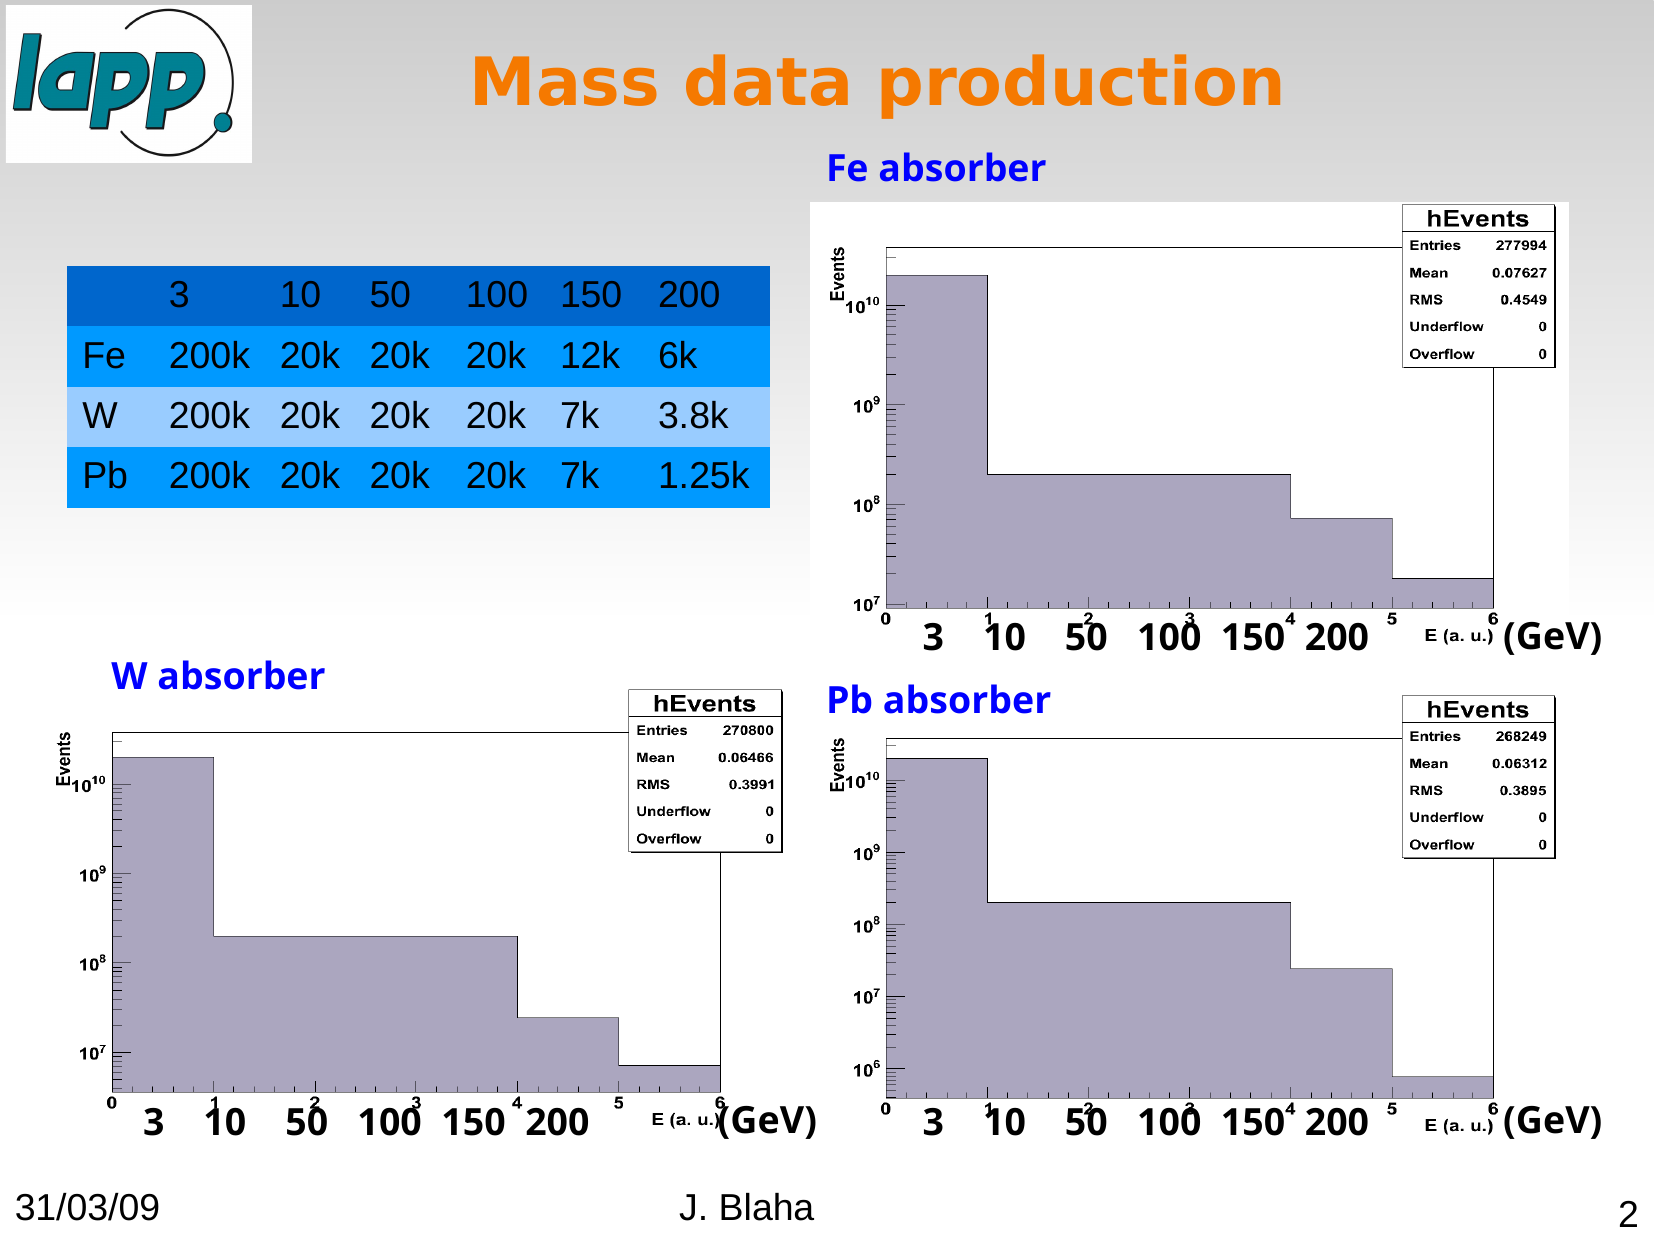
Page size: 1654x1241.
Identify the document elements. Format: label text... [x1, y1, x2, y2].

table_cell 20k [265, 447, 355, 508]
picture [810, 693, 1569, 1143]
table_cell 200k [154, 447, 265, 508]
table_cell 20k [451, 447, 545, 508]
table_cell 12k [545, 326, 643, 387]
table_cell 1.25k [643, 447, 770, 508]
text_box 3 10 50 100 150 200 [907, 1090, 1497, 1151]
table_header 3 [154, 266, 265, 326]
table_header 200 [643, 266, 770, 326]
table_cell 200k [154, 387, 265, 447]
table_header 100 [451, 266, 545, 326]
text_box 31/03/09 [0, 1179, 177, 1241]
text_box 3 10 50 100 150 200 [907, 606, 1497, 666]
table_cell 7k [545, 447, 643, 508]
text_box <number> [1575, 1186, 1654, 1241]
table_cell 200k [154, 326, 265, 387]
table_cell 6k [643, 326, 770, 387]
text_box W absorber [96, 644, 465, 705]
table_cell 20k [265, 387, 355, 447]
picture [36, 687, 796, 1137]
text_box J. Blaha [653, 1179, 1000, 1241]
table_cell 20k [355, 326, 451, 387]
table_cell 3.8k [643, 387, 770, 447]
table_cell 20k [355, 387, 451, 447]
table_cell 20k [265, 326, 355, 387]
table_header [67, 266, 154, 326]
text_box Fe absorber [811, 137, 1180, 197]
text_box (GeV) [1488, 604, 1638, 665]
table_cell W [67, 387, 154, 447]
text_box (GeV) [1488, 1088, 1638, 1149]
picture [5, 5, 252, 163]
table_cell 20k [451, 387, 545, 447]
table_header 50 [355, 266, 451, 326]
table_cell 20k [355, 447, 451, 508]
text_box (GeV) [702, 1088, 853, 1149]
table_header 10 [265, 266, 355, 326]
text_box Pb absorber [811, 668, 1180, 729]
text_box 3 10 50 100 150 200 [128, 1090, 718, 1151]
table_cell Fe [67, 326, 154, 387]
title Mass data production [148, 8, 1654, 157]
table_cell 7k [545, 387, 643, 447]
table_cell 20k [451, 326, 545, 387]
picture [810, 202, 1569, 653]
table_header 150 [545, 266, 643, 326]
table_cell Pb [67, 447, 154, 508]
